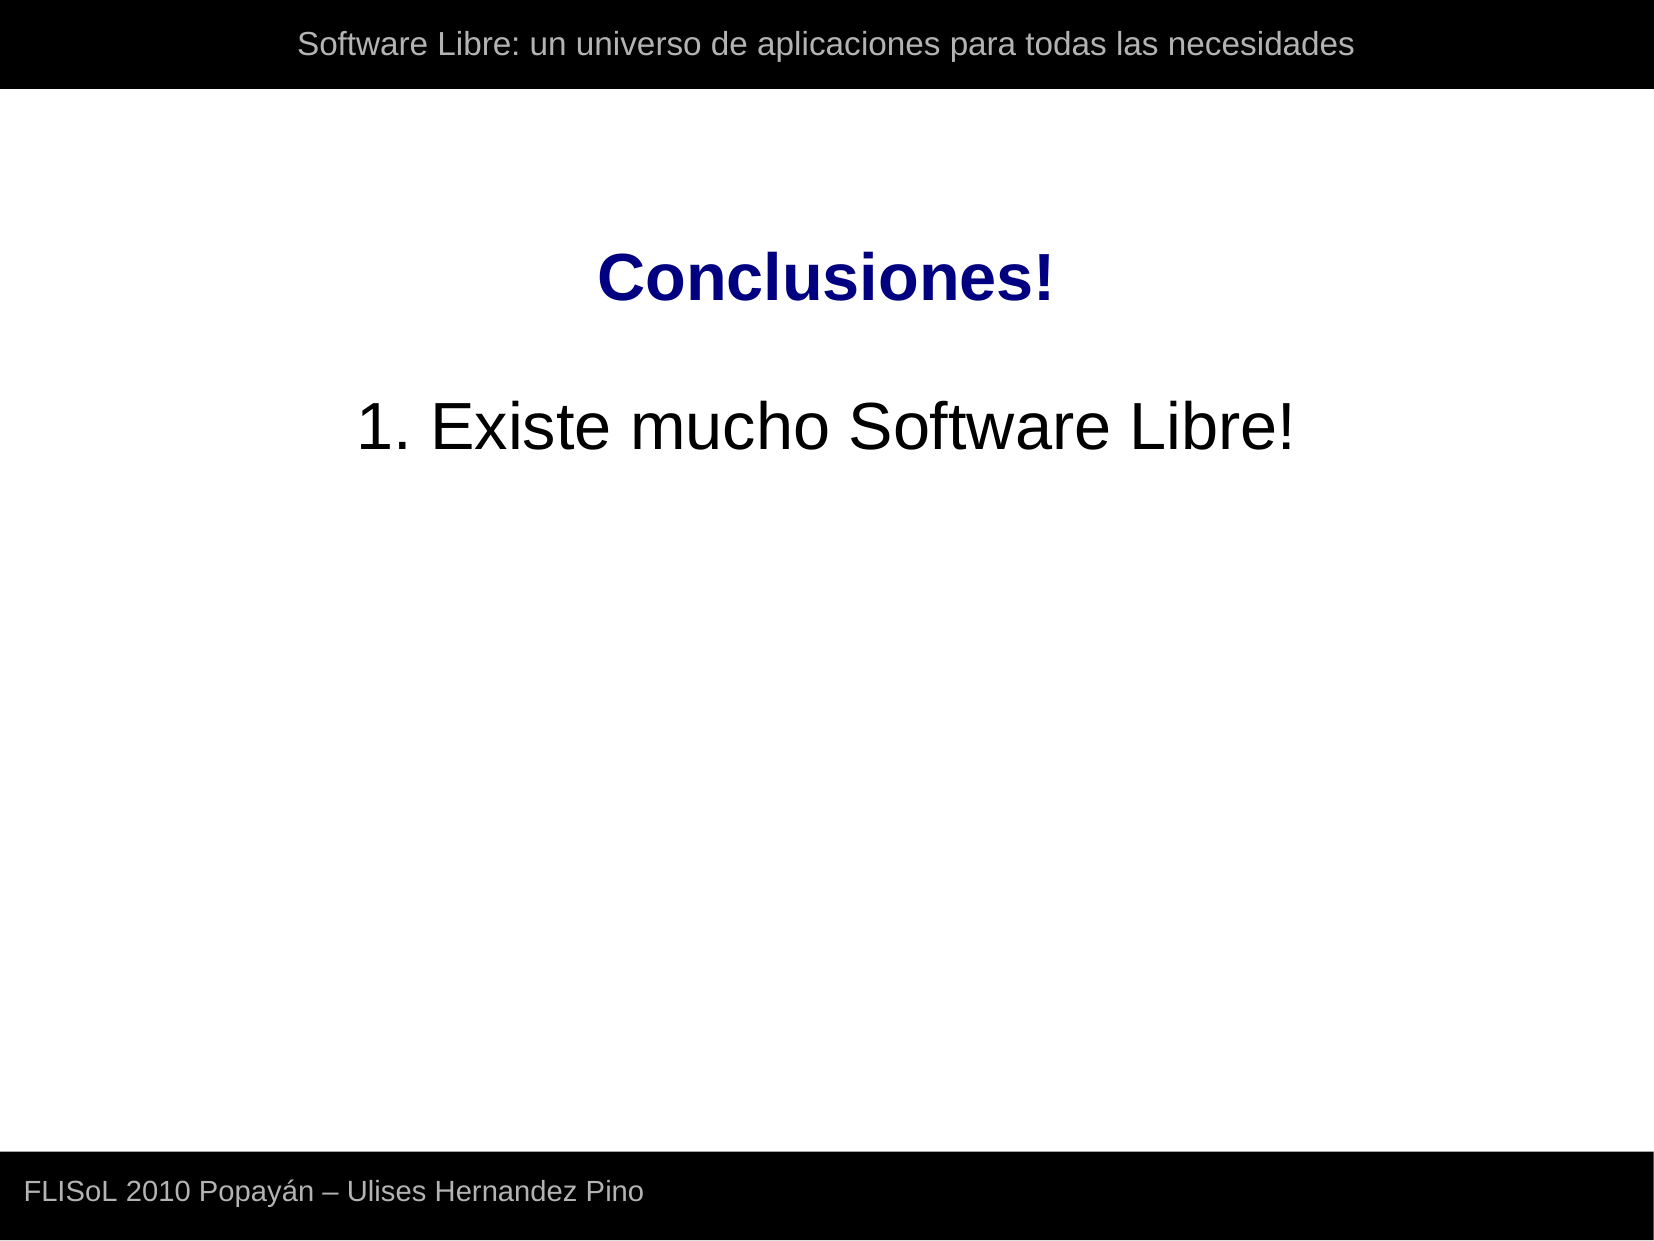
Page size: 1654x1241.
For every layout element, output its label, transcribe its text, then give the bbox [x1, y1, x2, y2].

subtitle Conclusiones! 1. Existe mucho Software Libre! [82, 118, 1571, 1109]
